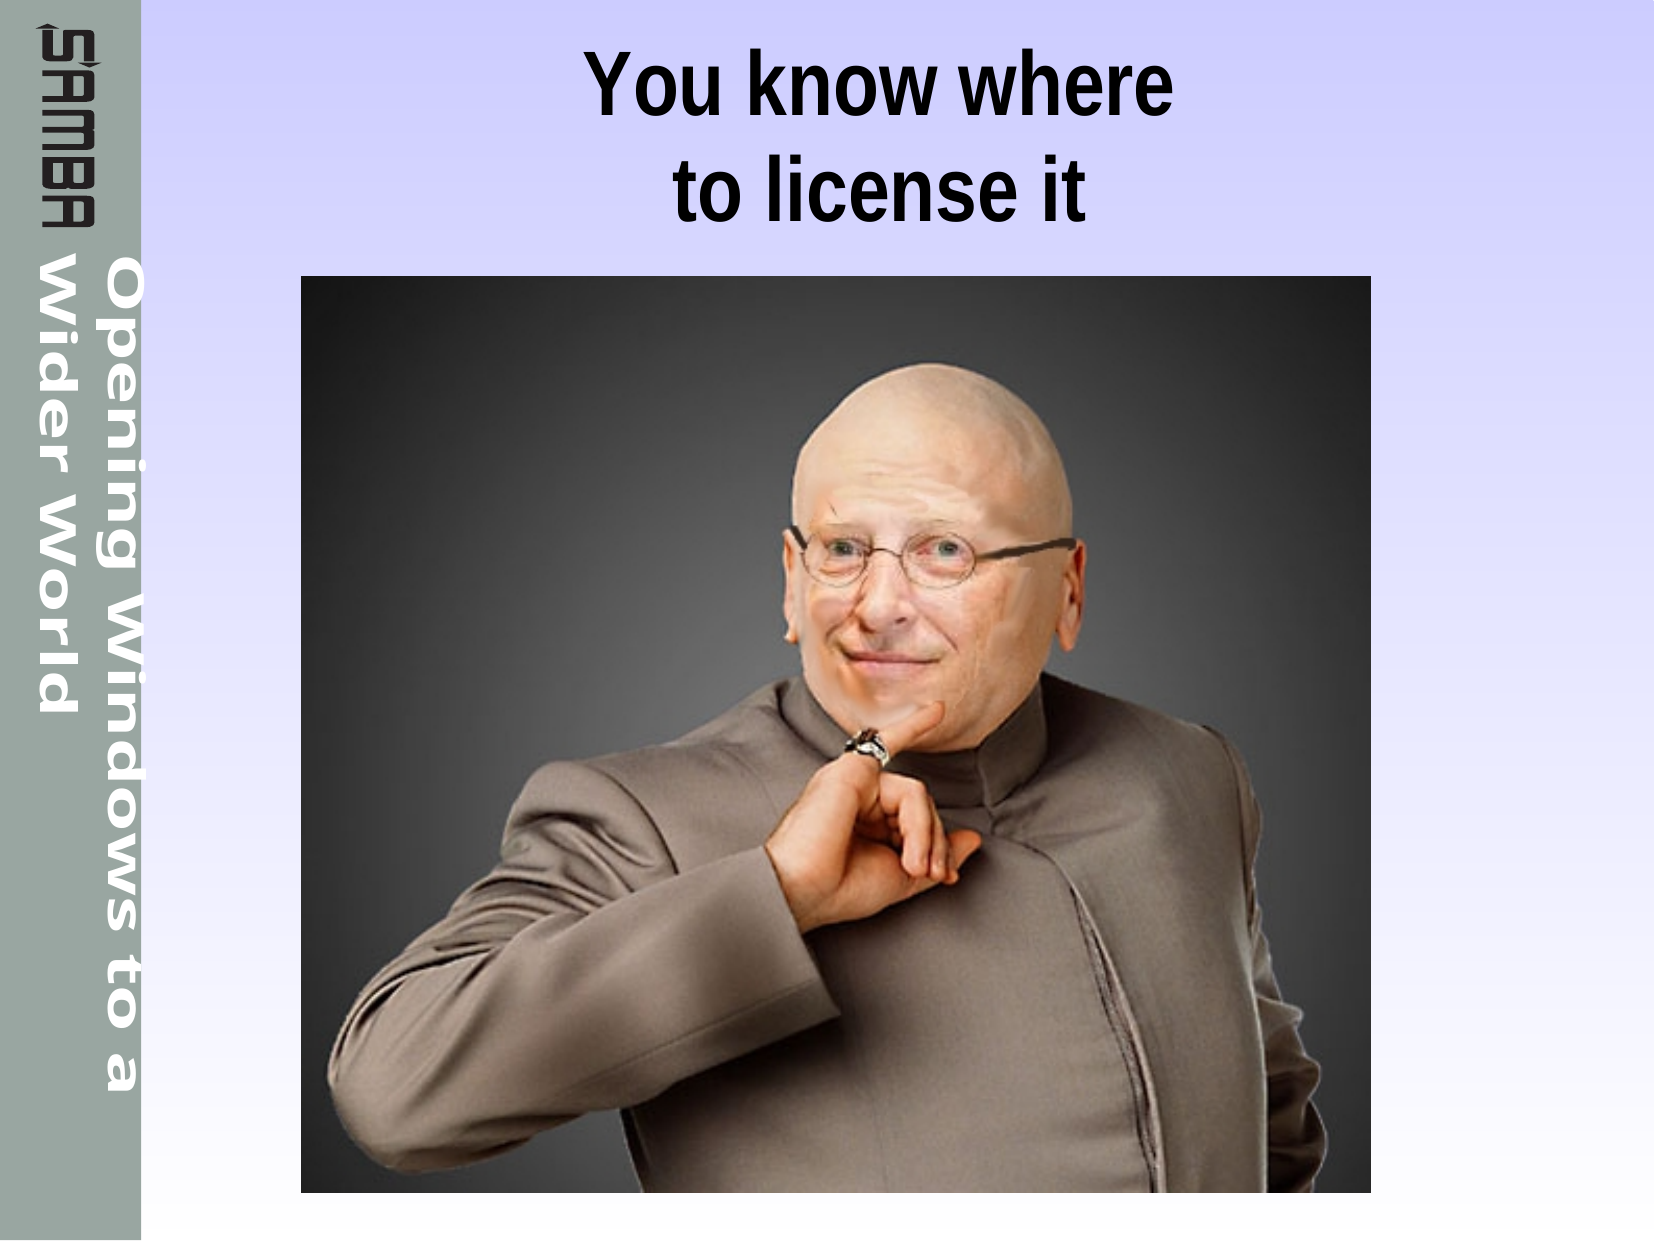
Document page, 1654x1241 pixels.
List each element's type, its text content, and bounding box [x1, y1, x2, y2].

title You know where to license it [173, 28, 1586, 243]
picture [301, 276, 1371, 1193]
